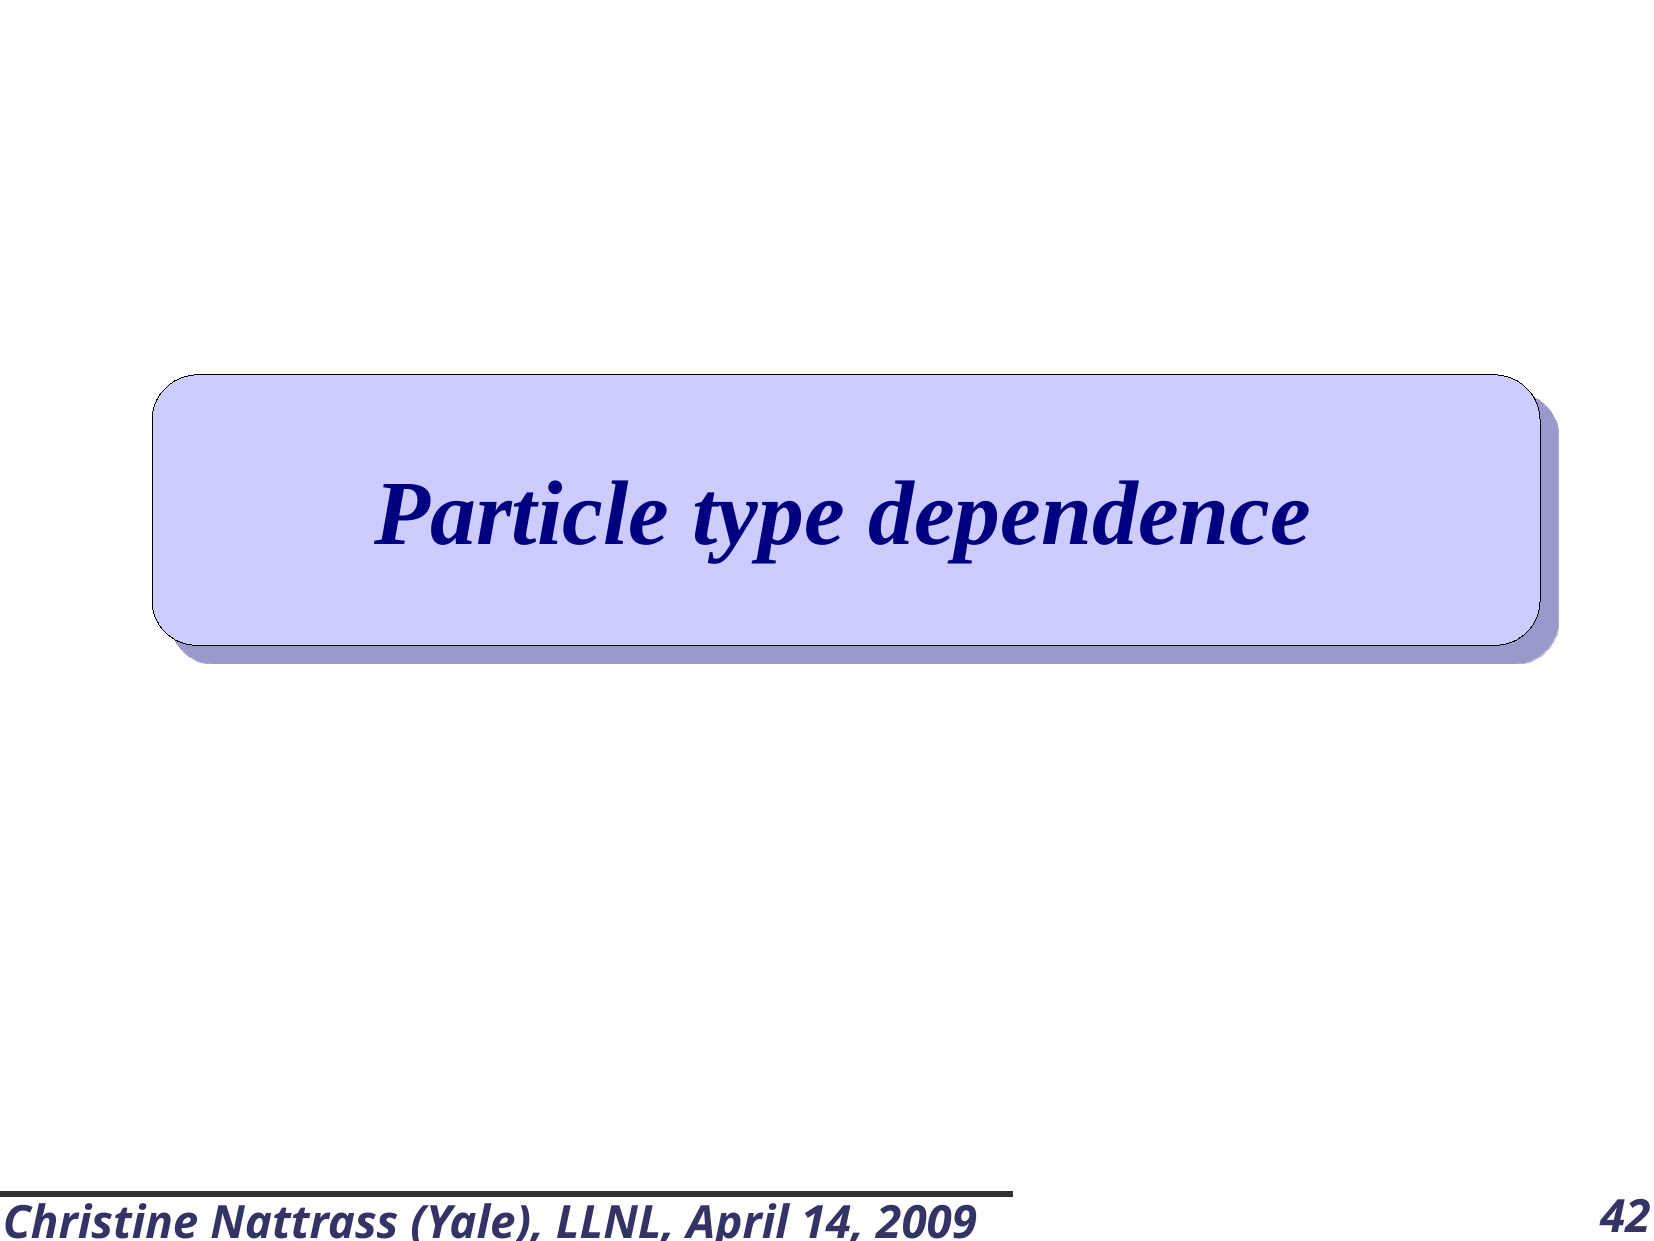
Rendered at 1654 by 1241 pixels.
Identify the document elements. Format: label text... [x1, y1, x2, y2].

title Particle type dependence [152, 373, 1536, 653]
text_box [1536, 401, 1541, 619]
